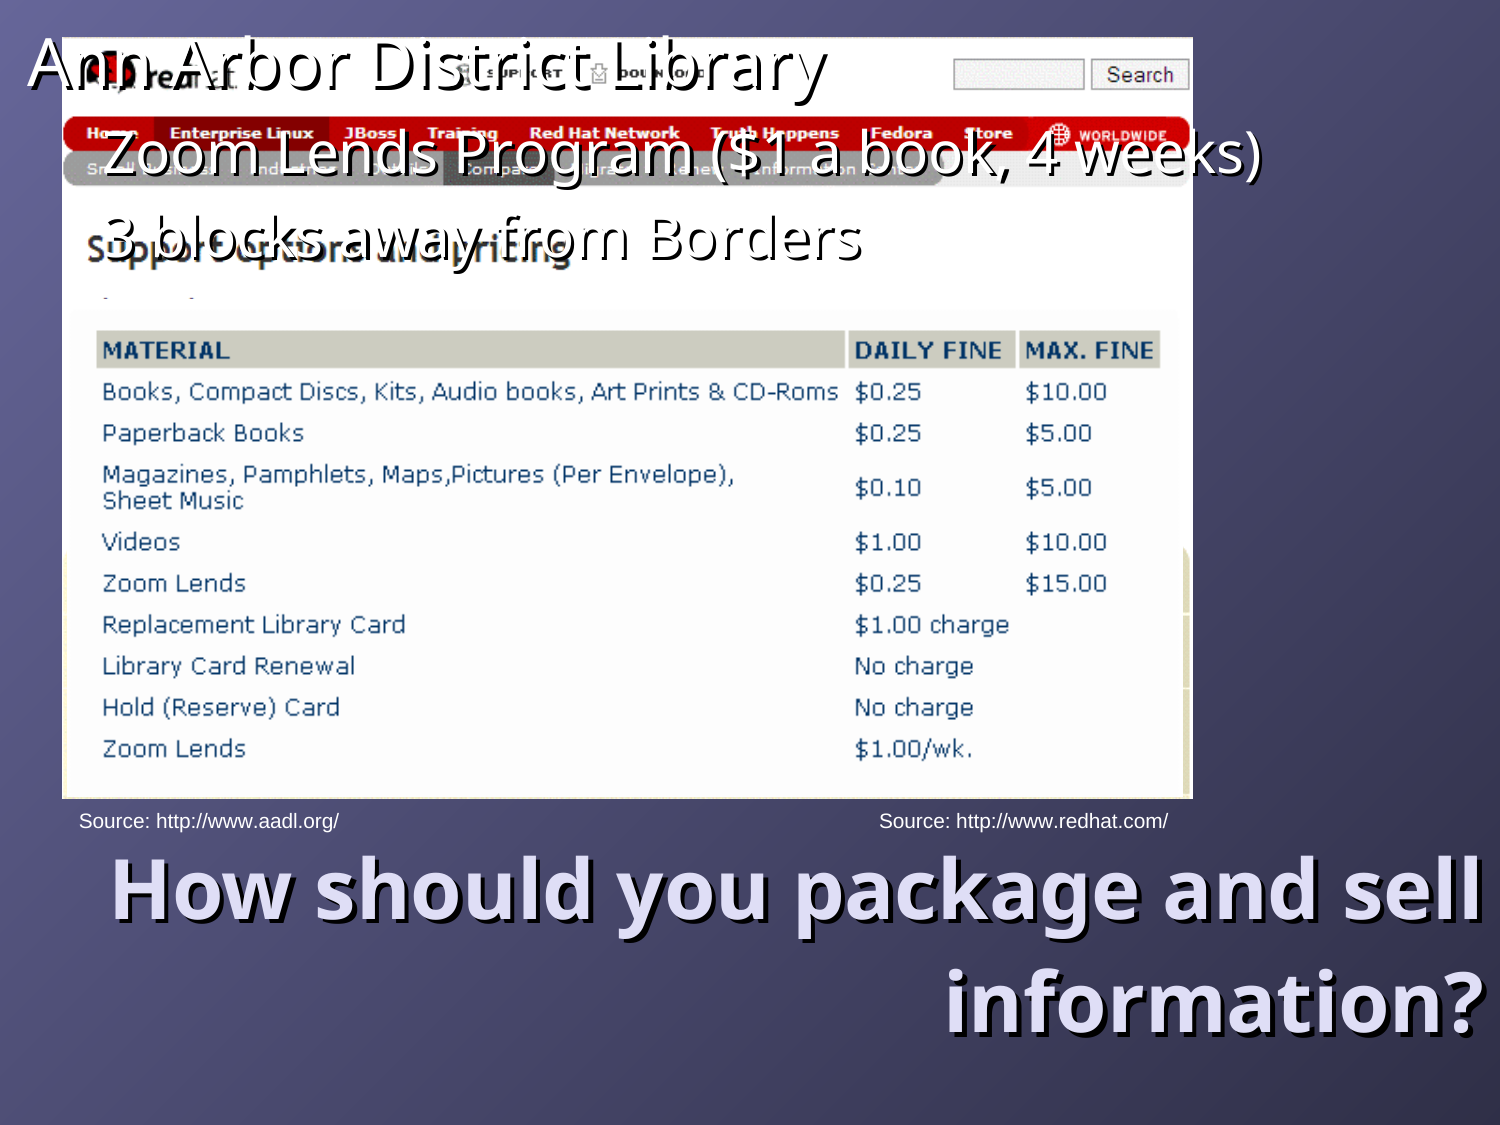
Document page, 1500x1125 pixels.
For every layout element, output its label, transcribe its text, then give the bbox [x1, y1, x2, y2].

title How should you package and sell information? [0, 836, 1500, 1052]
text_box Source: http://www.aadl.org/ [64, 800, 355, 841]
picture [62, 299, 1193, 799]
text_box Ann Arbor District Library Zoom Lends Program ($1 a book, 4 weeks) 3 blocks away from Borders [12, 12, 1288, 313]
text_box Source: http://www.redhat.com/ [864, 800, 1184, 841]
